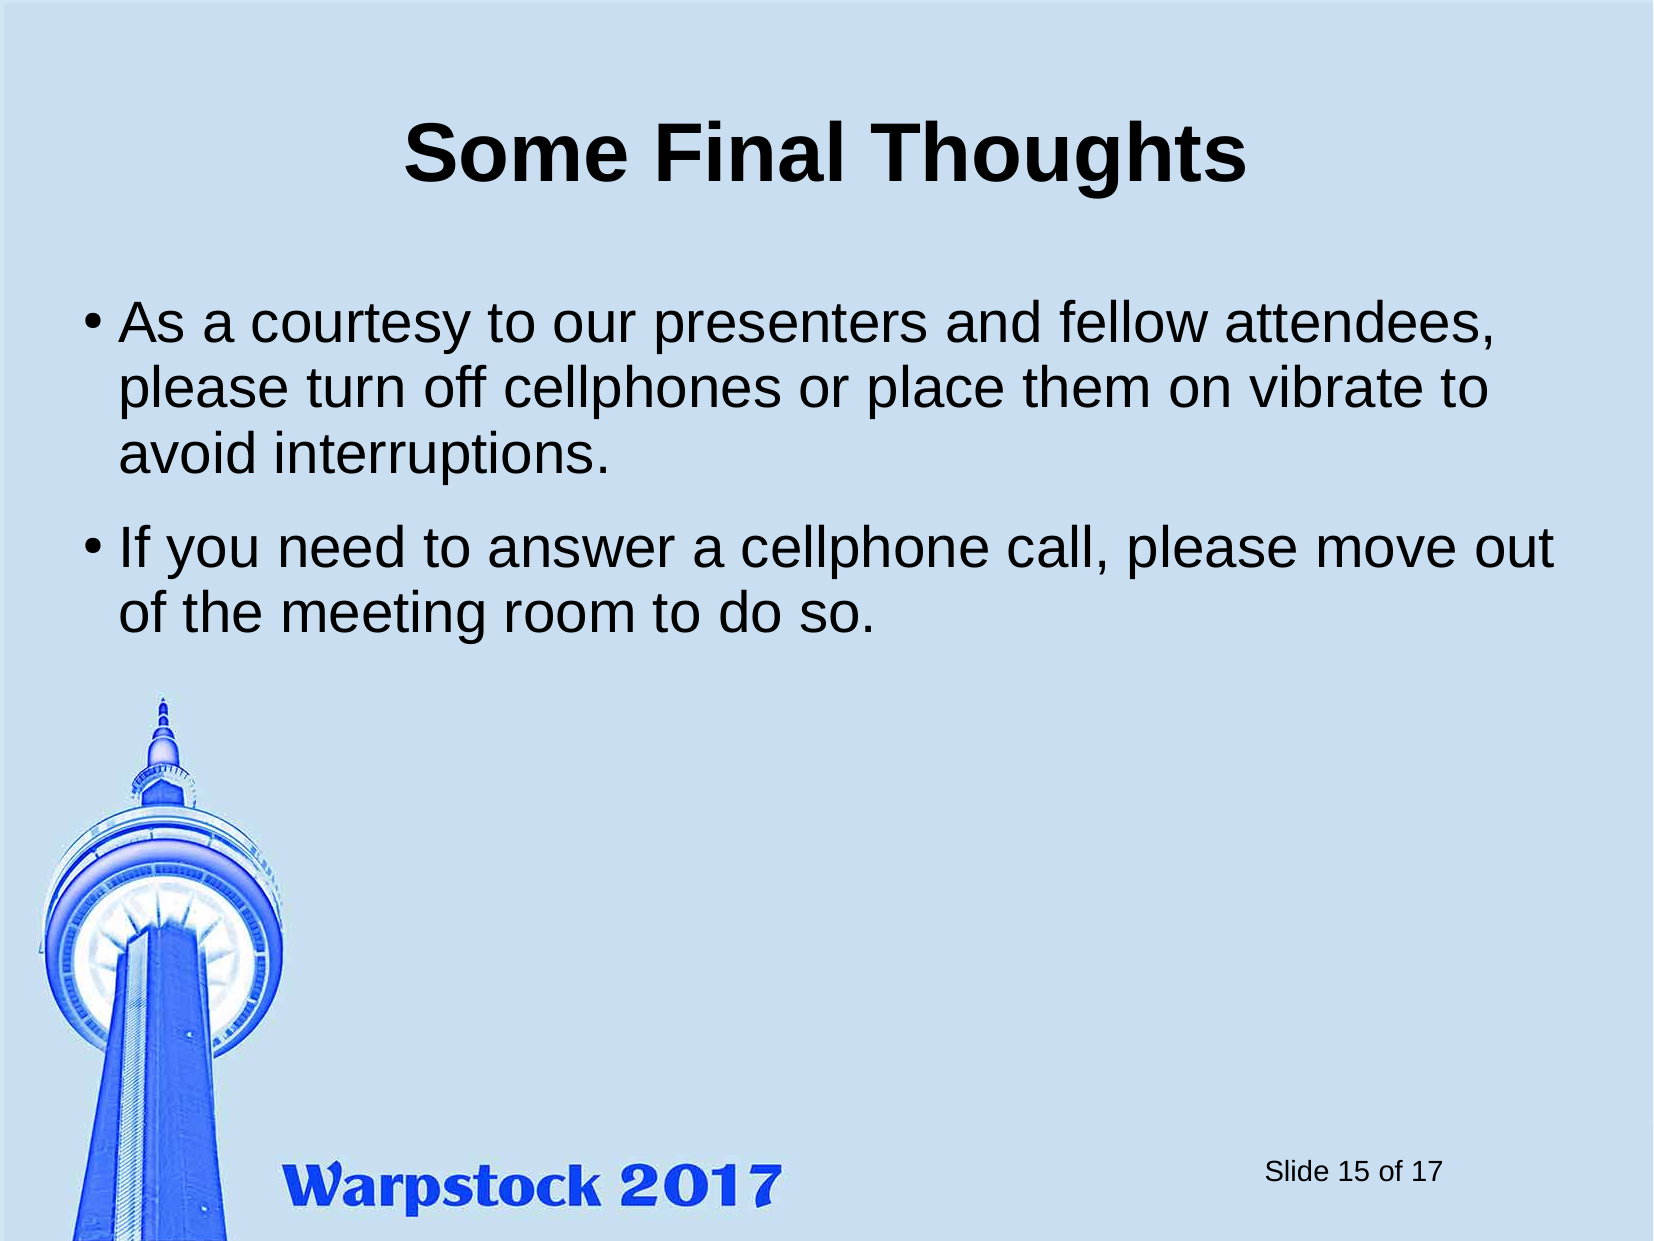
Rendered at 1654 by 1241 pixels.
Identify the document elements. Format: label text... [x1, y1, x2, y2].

title Some Final Thoughts [82, 49, 1571, 257]
picture [4, 3, 1654, 1241]
list As a courtesy to our presenters and fellow attendees, please turn off cellphones or place them on vibrate to avoid interruptions. If you need to answer a cellphone call, please move out of the meeting room to do so. [82, 290, 1571, 1010]
